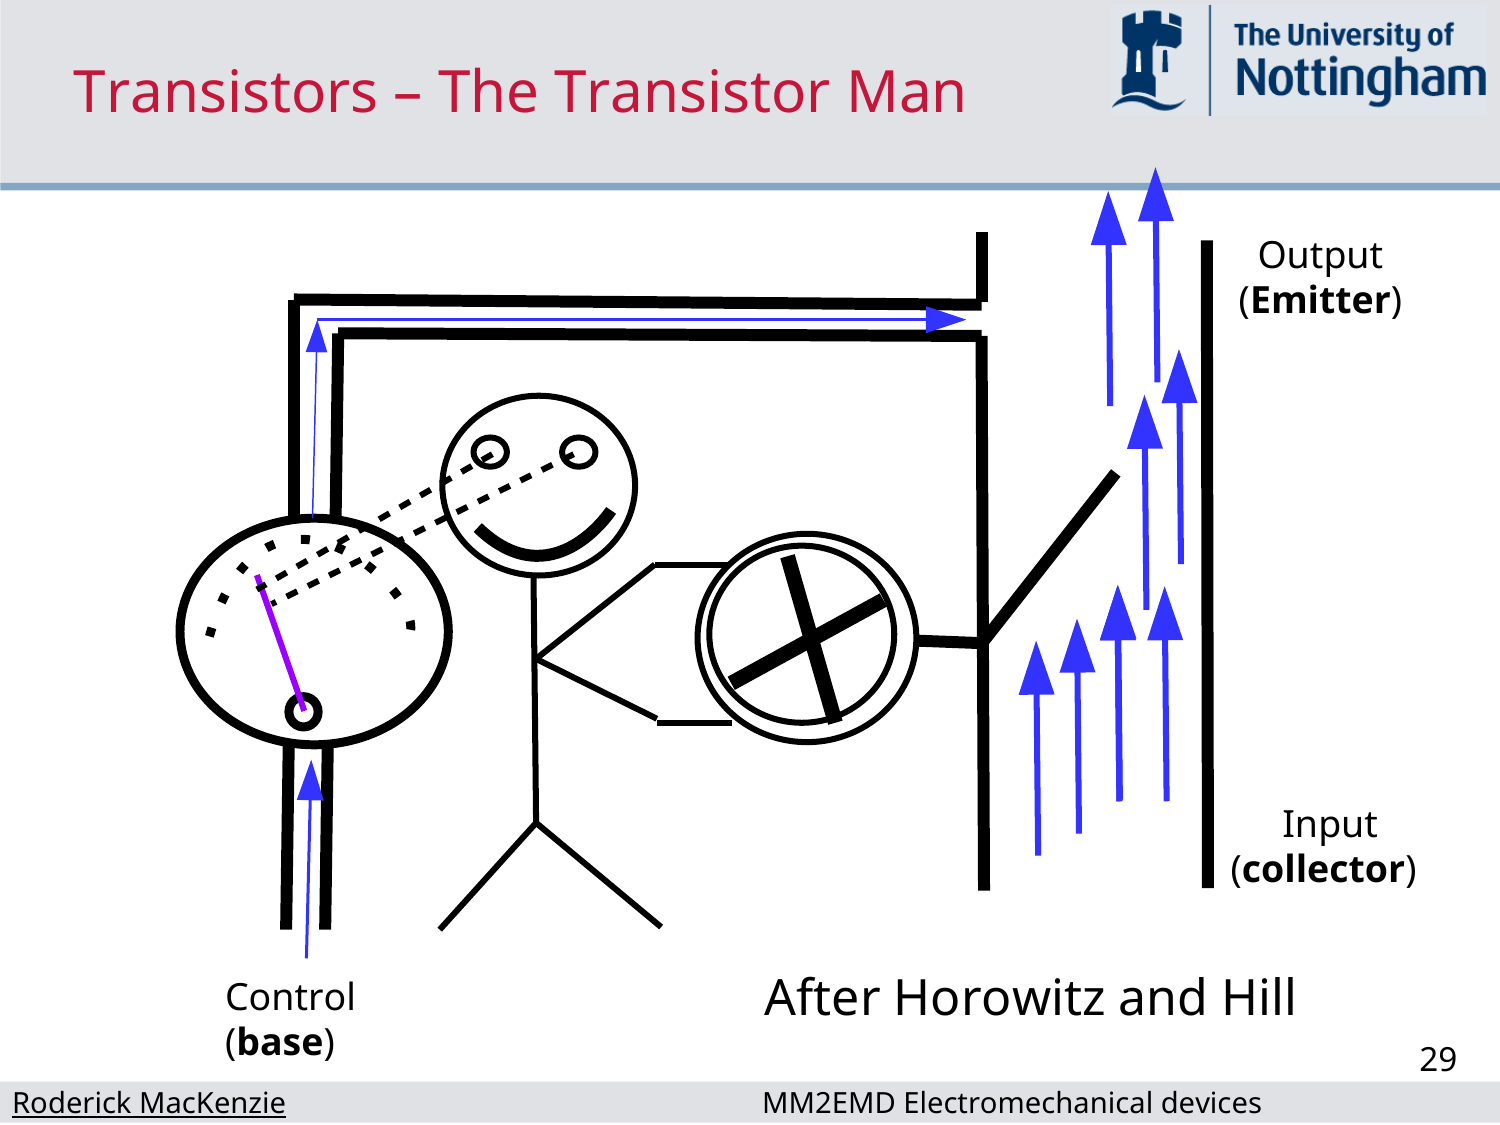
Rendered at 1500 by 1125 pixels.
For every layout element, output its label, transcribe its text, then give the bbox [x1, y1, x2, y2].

text_box <number> [1404, 1030, 1500, 1101]
text_box Output (Emitter) [1180, 224, 1447, 359]
text_box Control (base) [197, 965, 452, 1101]
text_box Input (collector) [1190, 792, 1457, 928]
text_box After Horowitz and Hill [750, 958, 1347, 1034]
picture [1111, 4, 1487, 116]
title Transistors – The Transistor Man [59, 14, 1034, 166]
